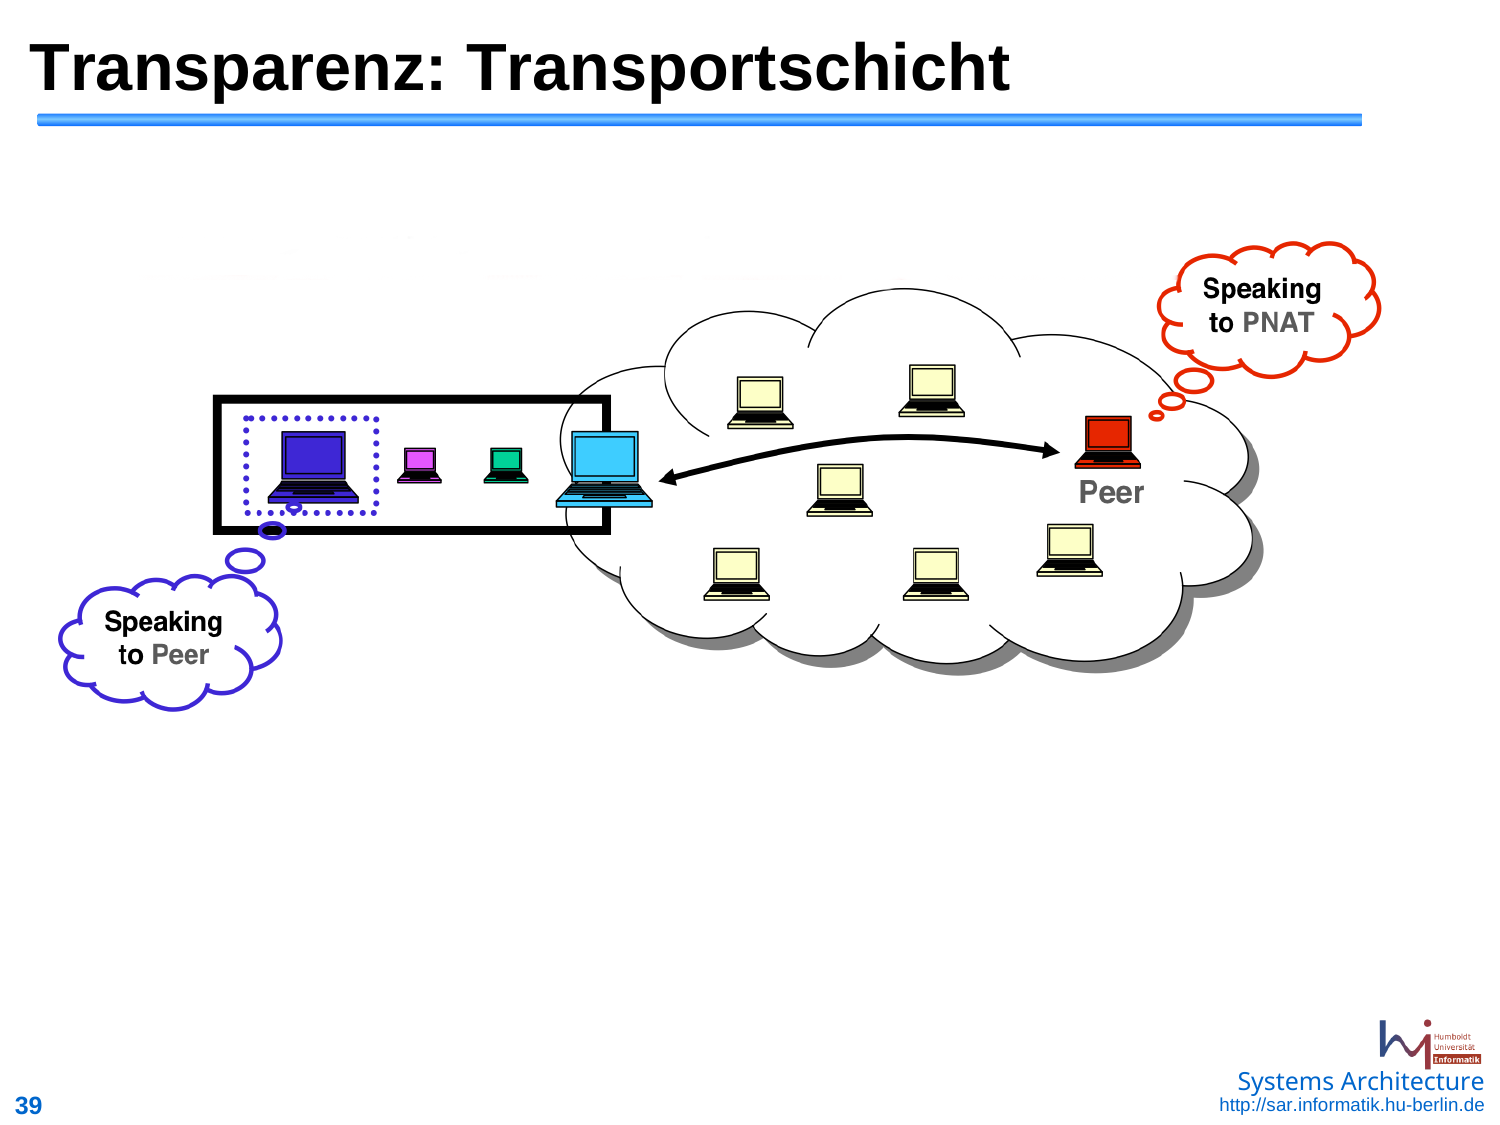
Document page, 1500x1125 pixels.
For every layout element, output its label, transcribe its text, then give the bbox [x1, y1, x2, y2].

title Transparenz: Transportschicht [29, 19, 1500, 115]
picture [54, 236, 1388, 719]
picture [1376, 1016, 1483, 1071]
